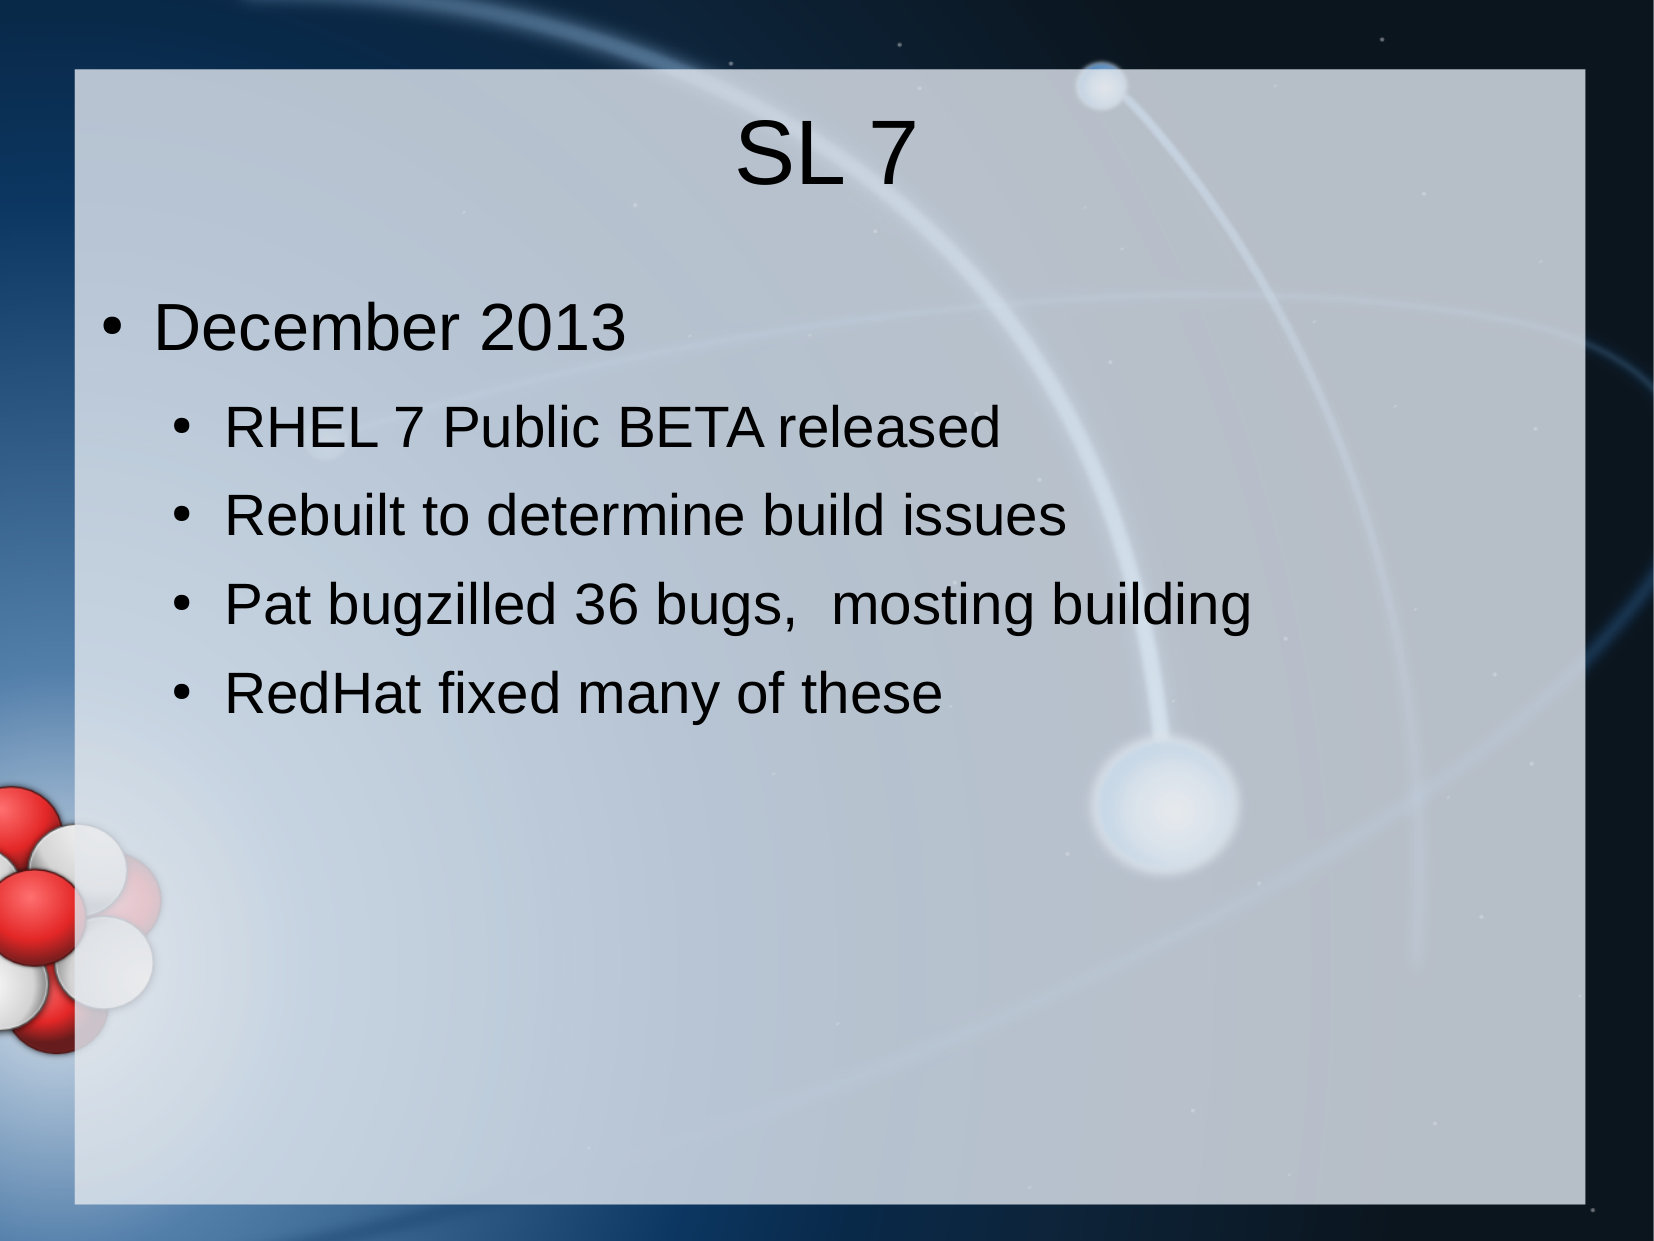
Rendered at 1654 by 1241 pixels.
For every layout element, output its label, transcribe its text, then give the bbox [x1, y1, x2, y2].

title SL 7 [82, 49, 1571, 257]
list December 2013 RHEL 7 Public BETA released Rebuilt to determine build issues Pat bugzilled 36 bugs, mosting building RedHat fixed many of these [82, 290, 1571, 1109]
picture [0, 0, 1654, 1241]
